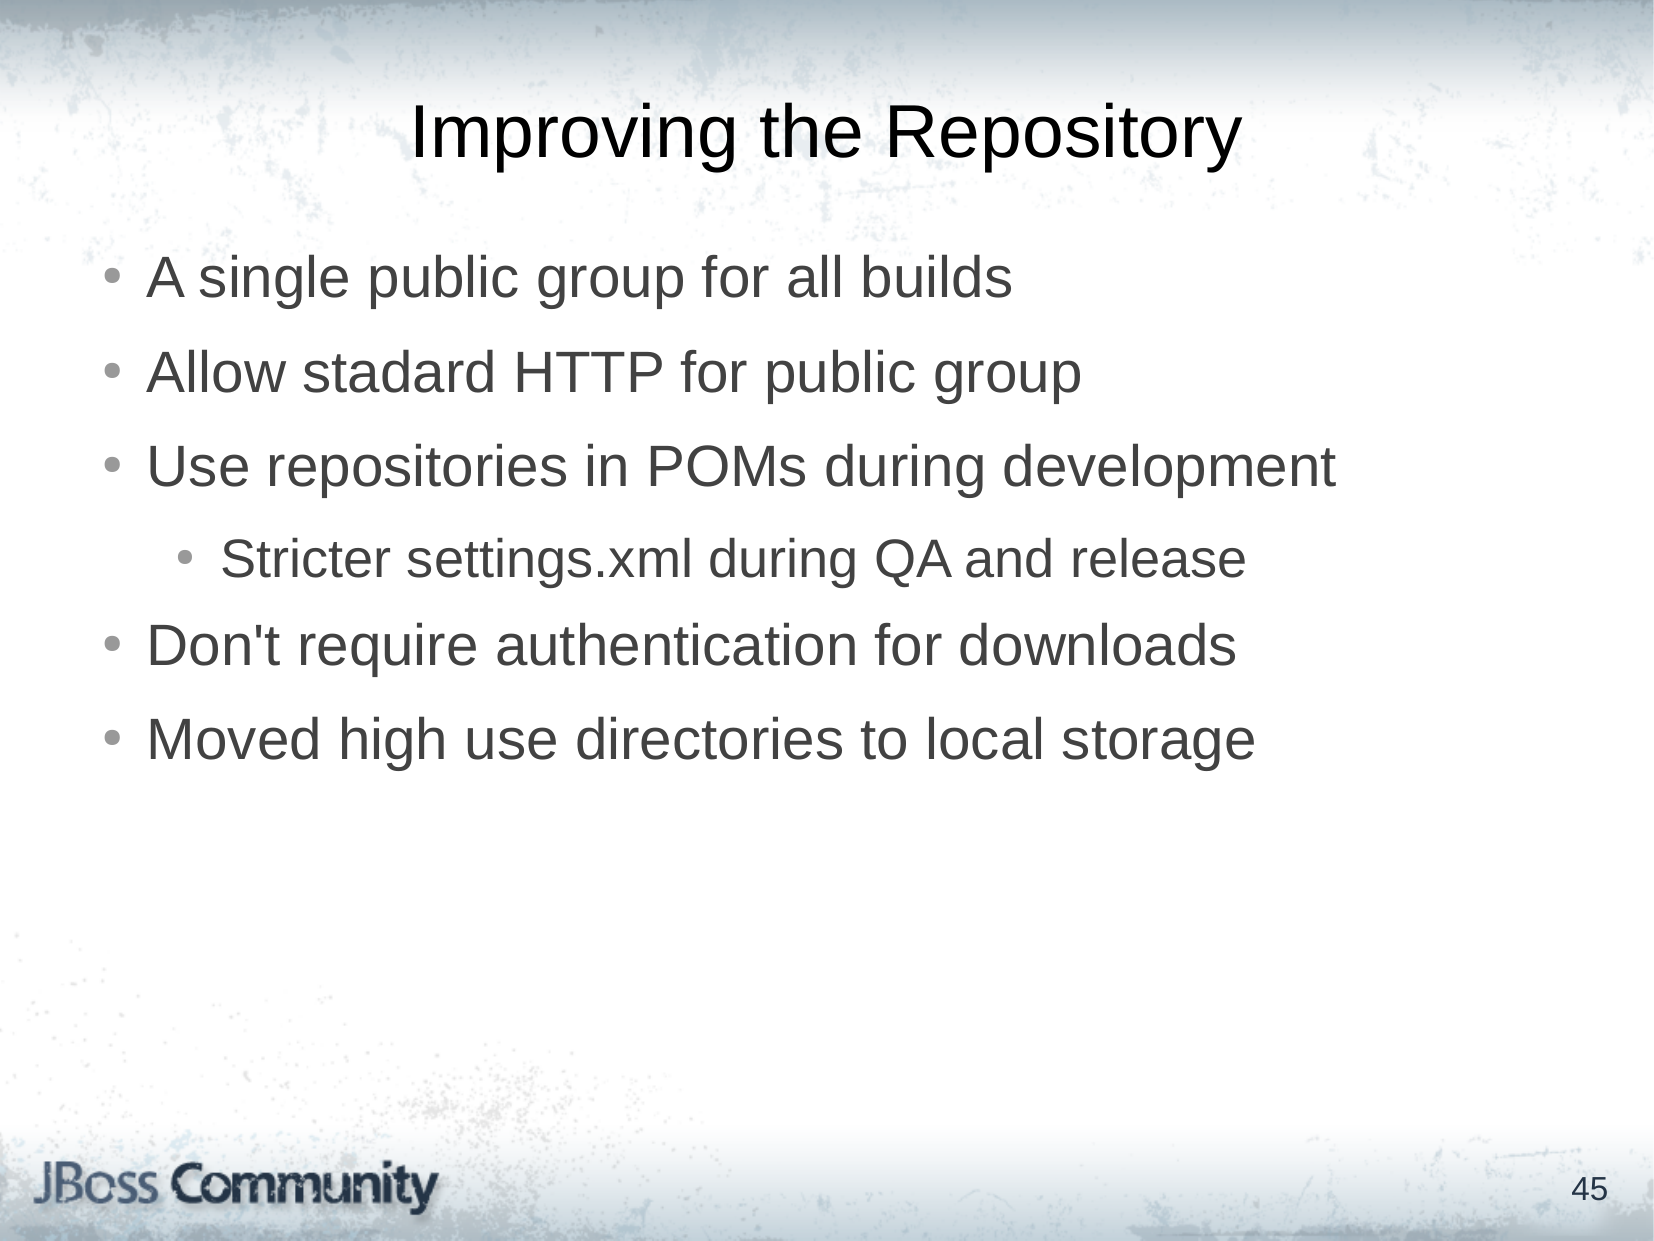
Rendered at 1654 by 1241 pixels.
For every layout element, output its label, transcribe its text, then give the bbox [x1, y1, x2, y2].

list A single public group for all builds Allow stadard HTTP for public group Use repositories in POMs during development Stricter settings.xml during QA and release Don't require authentication for downloads Moved high use directories to local storage [86, 244, 1576, 1024]
picture [0, 0, 1654, 1241]
title Improving the Repository [82, 45, 1571, 218]
